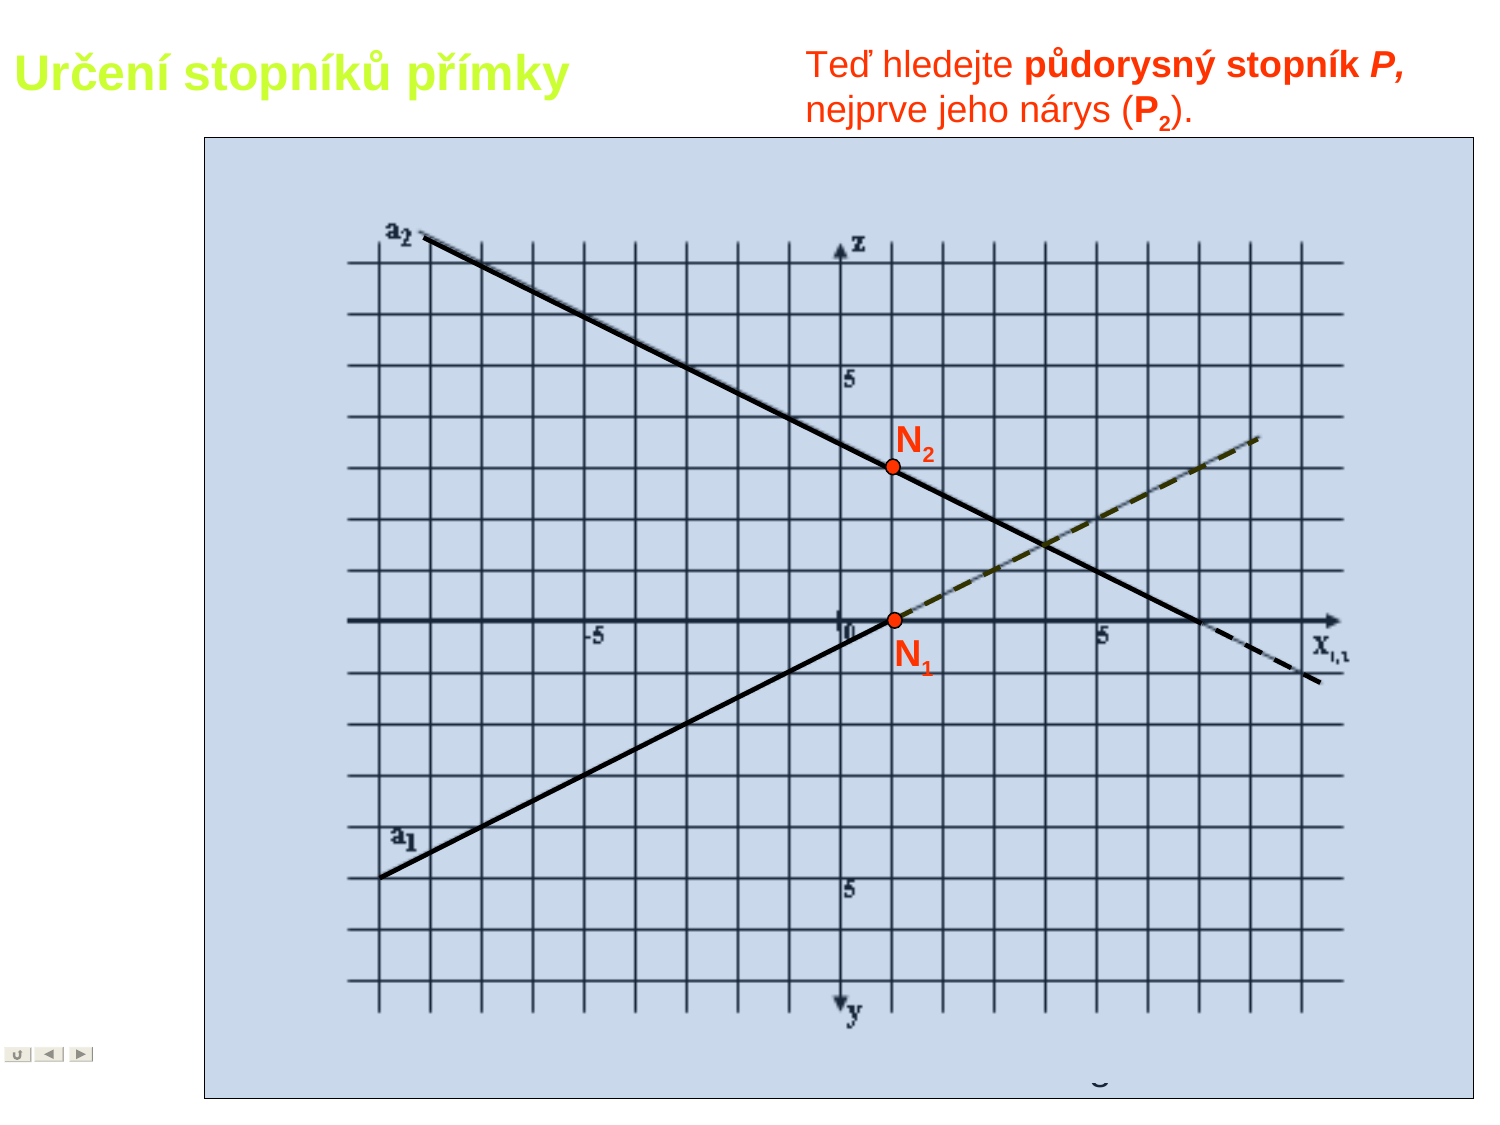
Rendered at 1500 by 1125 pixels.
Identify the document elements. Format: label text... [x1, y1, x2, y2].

text_box [70, 1046, 93, 1062]
text_box [35, 1046, 64, 1062]
text_box N1 [879, 621, 996, 689]
text_box Určení stopníků přímky [0, 32, 676, 109]
text_box [5, 1047, 32, 1063]
text_box [204, 137, 1474, 1099]
text_box N2 [880, 407, 950, 475]
text_box Teď hledejte půdorysný stopník P, nejprve jeho nárys (P2). [790, 31, 1472, 144]
